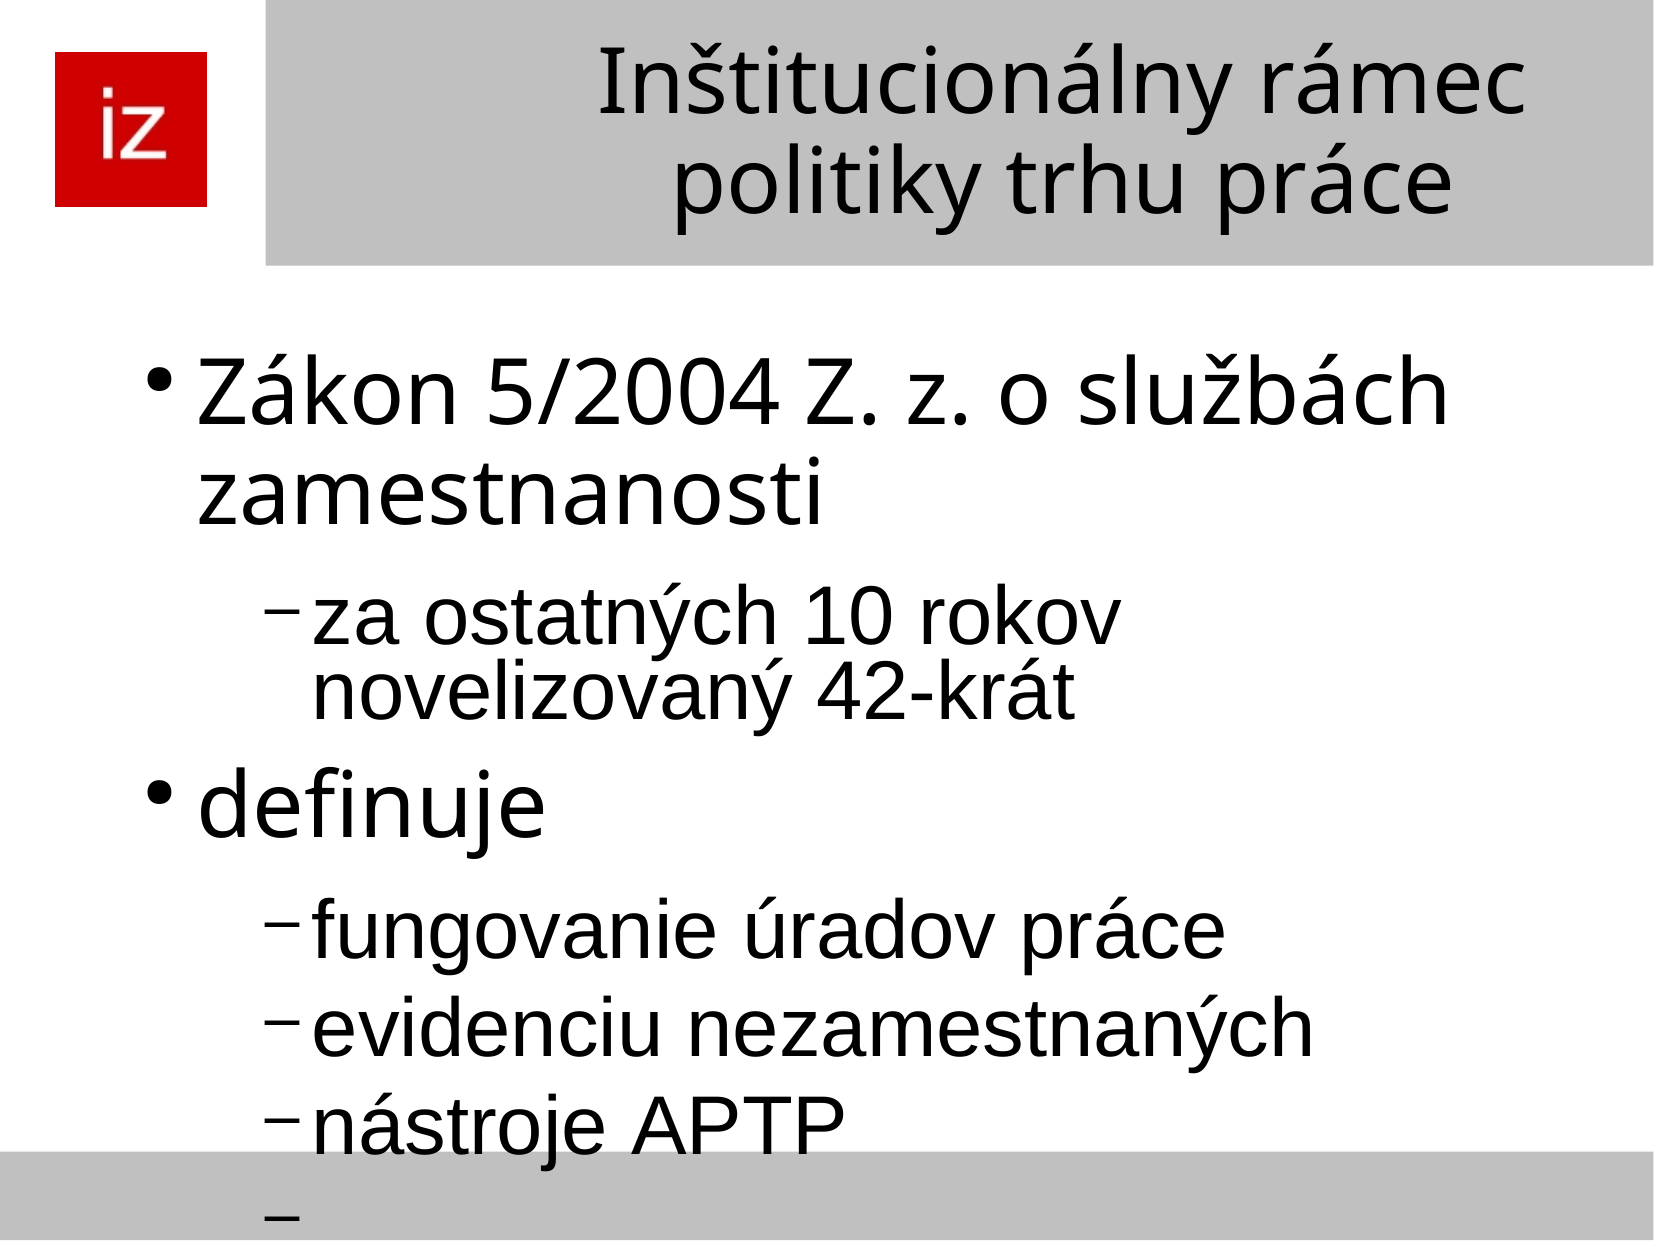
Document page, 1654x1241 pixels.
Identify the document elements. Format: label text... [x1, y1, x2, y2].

list Zákon 5/2004 Z. z. o službách zamestnanosti za ostatných 10 rokov novelizovaný 42-krát definuje fungovanie úradov práce evidenciu nezamestnaných nástroje APTP … [29, 344, 1533, 1232]
picture [55, 52, 207, 207]
title Inštitucionálny rámec politiky trhu práce [561, 29, 1565, 237]
